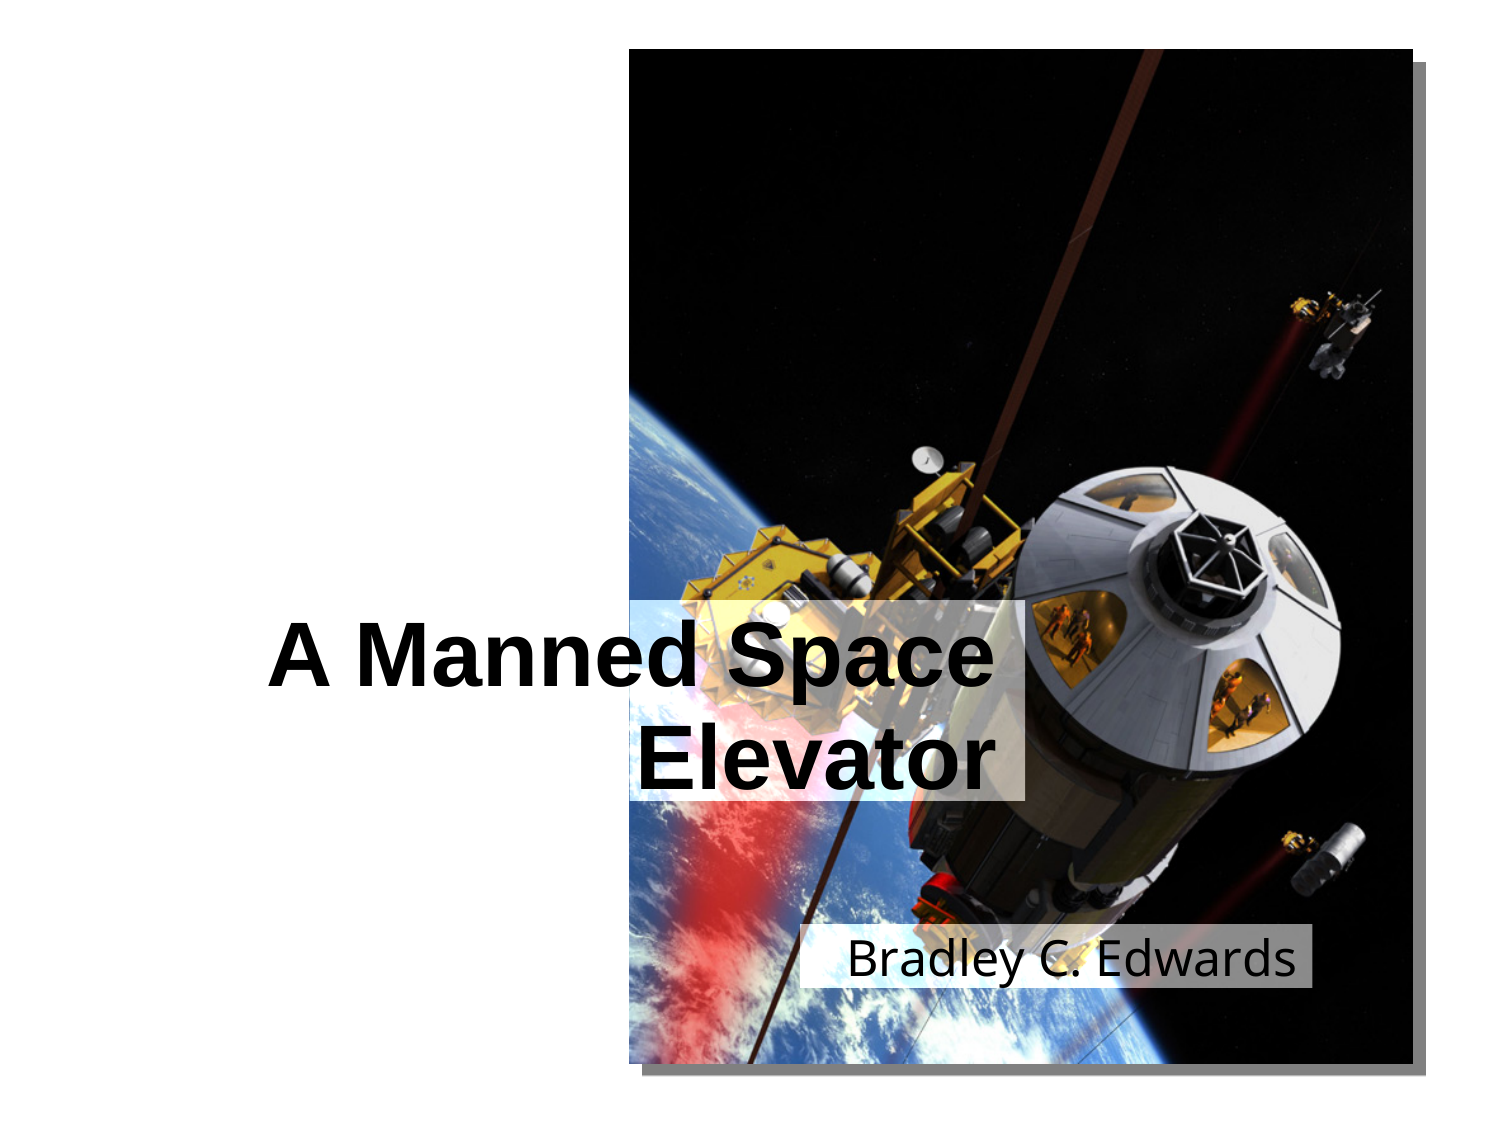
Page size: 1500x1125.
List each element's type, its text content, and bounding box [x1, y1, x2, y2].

text_box Bradley C. Edwards [624, 912, 1313, 1000]
picture [629, 49, 1413, 1064]
title A Manned Space Elevator [24, 588, 1013, 824]
